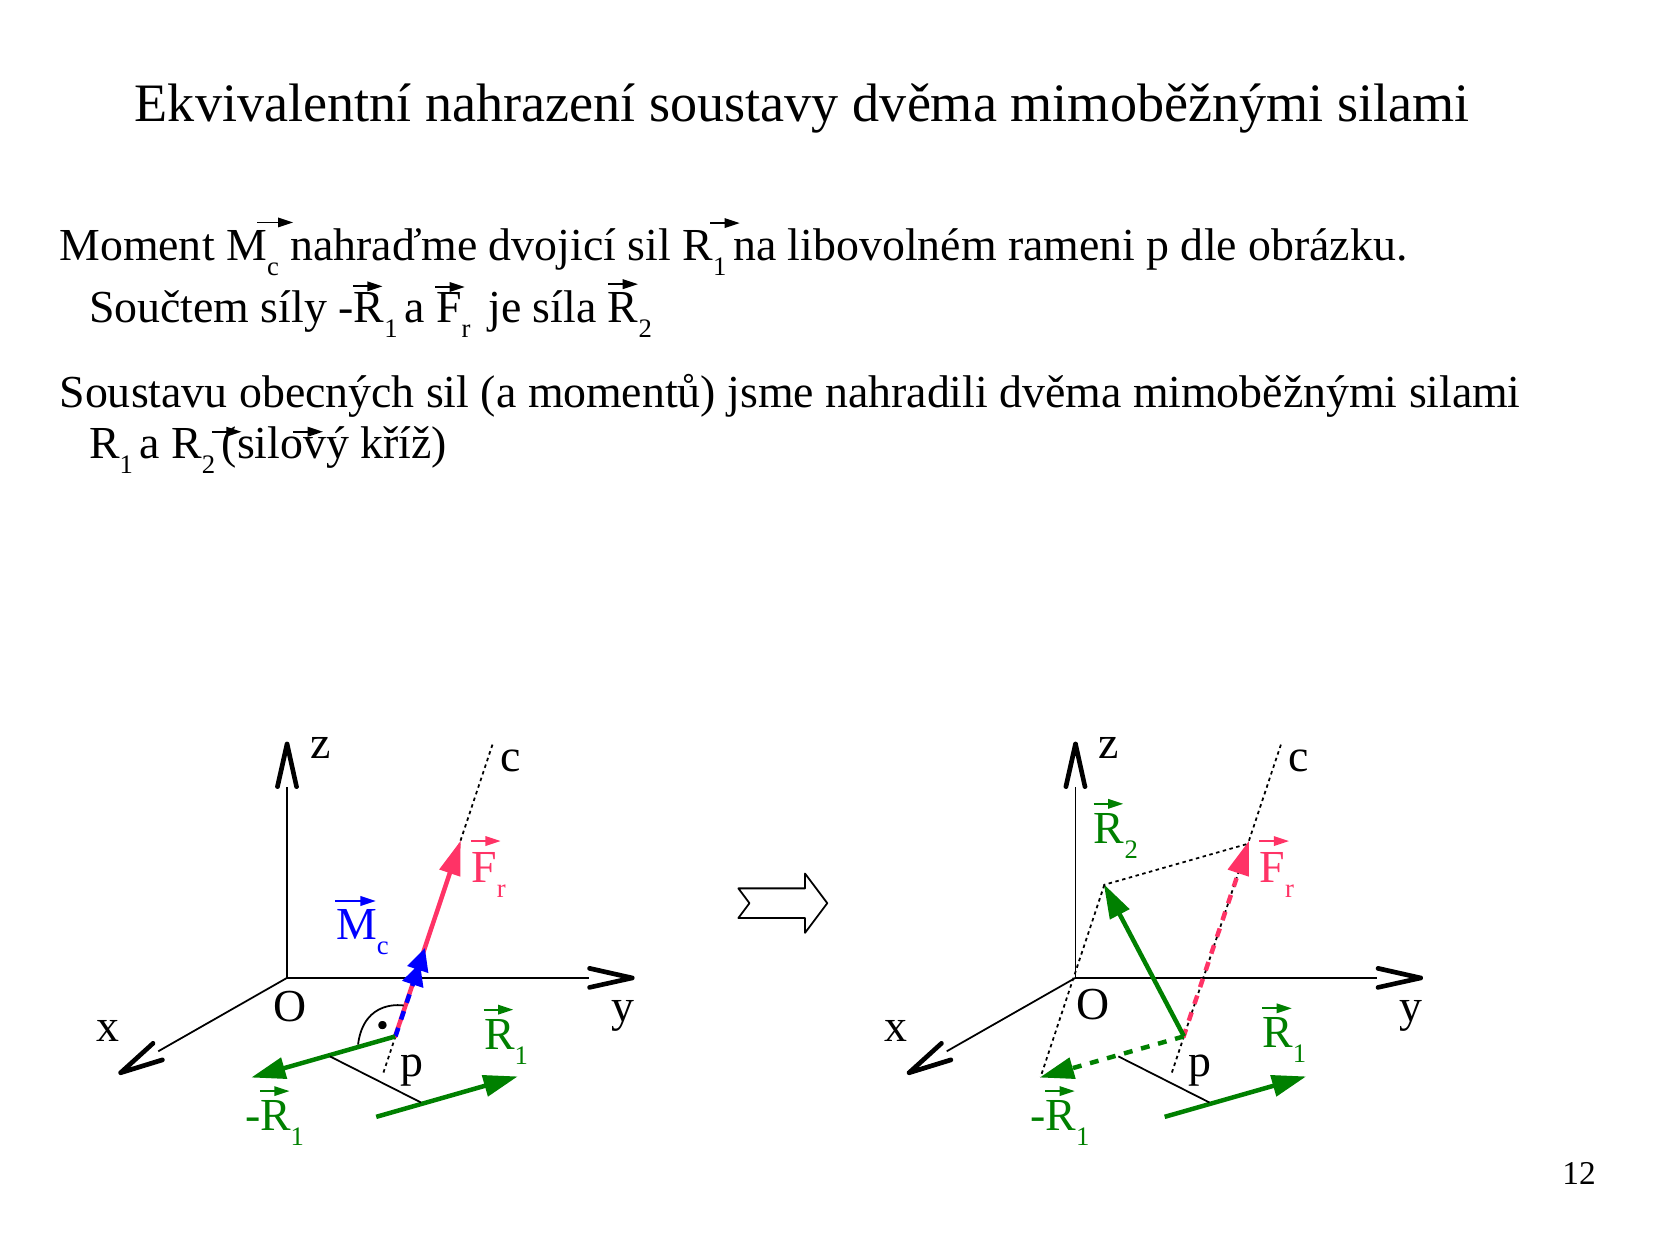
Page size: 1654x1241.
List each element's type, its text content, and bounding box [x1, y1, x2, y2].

text_box y [1385, 973, 1474, 1044]
text_box R1 [484, 1008, 563, 1074]
text_box O [1061, 971, 1135, 1042]
text_box [379, 1021, 386, 1029]
text_box p [385, 1028, 459, 1099]
text_box -R1 [244, 1089, 324, 1155]
text_box R2 [1094, 802, 1173, 868]
text_box Fr [471, 841, 547, 907]
text_box c [485, 723, 575, 794]
text_box R1 [1262, 1007, 1341, 1073]
text_box O [259, 972, 332, 1044]
text_box -R1 [1030, 1089, 1109, 1155]
text_box p [1173, 1028, 1247, 1099]
list Moment Mc nahraďme dvojicí sil R1 na libovolném rameni p dle obrázku. Součtem síly -R1 a Fr je síla R2 Soustavu obecných sil (a momentů) jsme nahradili dvěma mimoběžnými silami R1 a R2 (silový kříž) [59, 219, 1548, 674]
text_box z [1084, 710, 1173, 782]
text_box Mc [336, 898, 415, 965]
text_box [738, 873, 828, 933]
text_box x [81, 993, 171, 1064]
text_box y [596, 973, 686, 1044]
title Ekvivalentní nahrazení soustavy dvěma mimoběžnými silami [59, 7, 1548, 200]
text_box z [295, 710, 385, 782]
text_box Fr [1259, 841, 1336, 907]
text_box c [1274, 723, 1363, 794]
text_box x [870, 993, 959, 1064]
